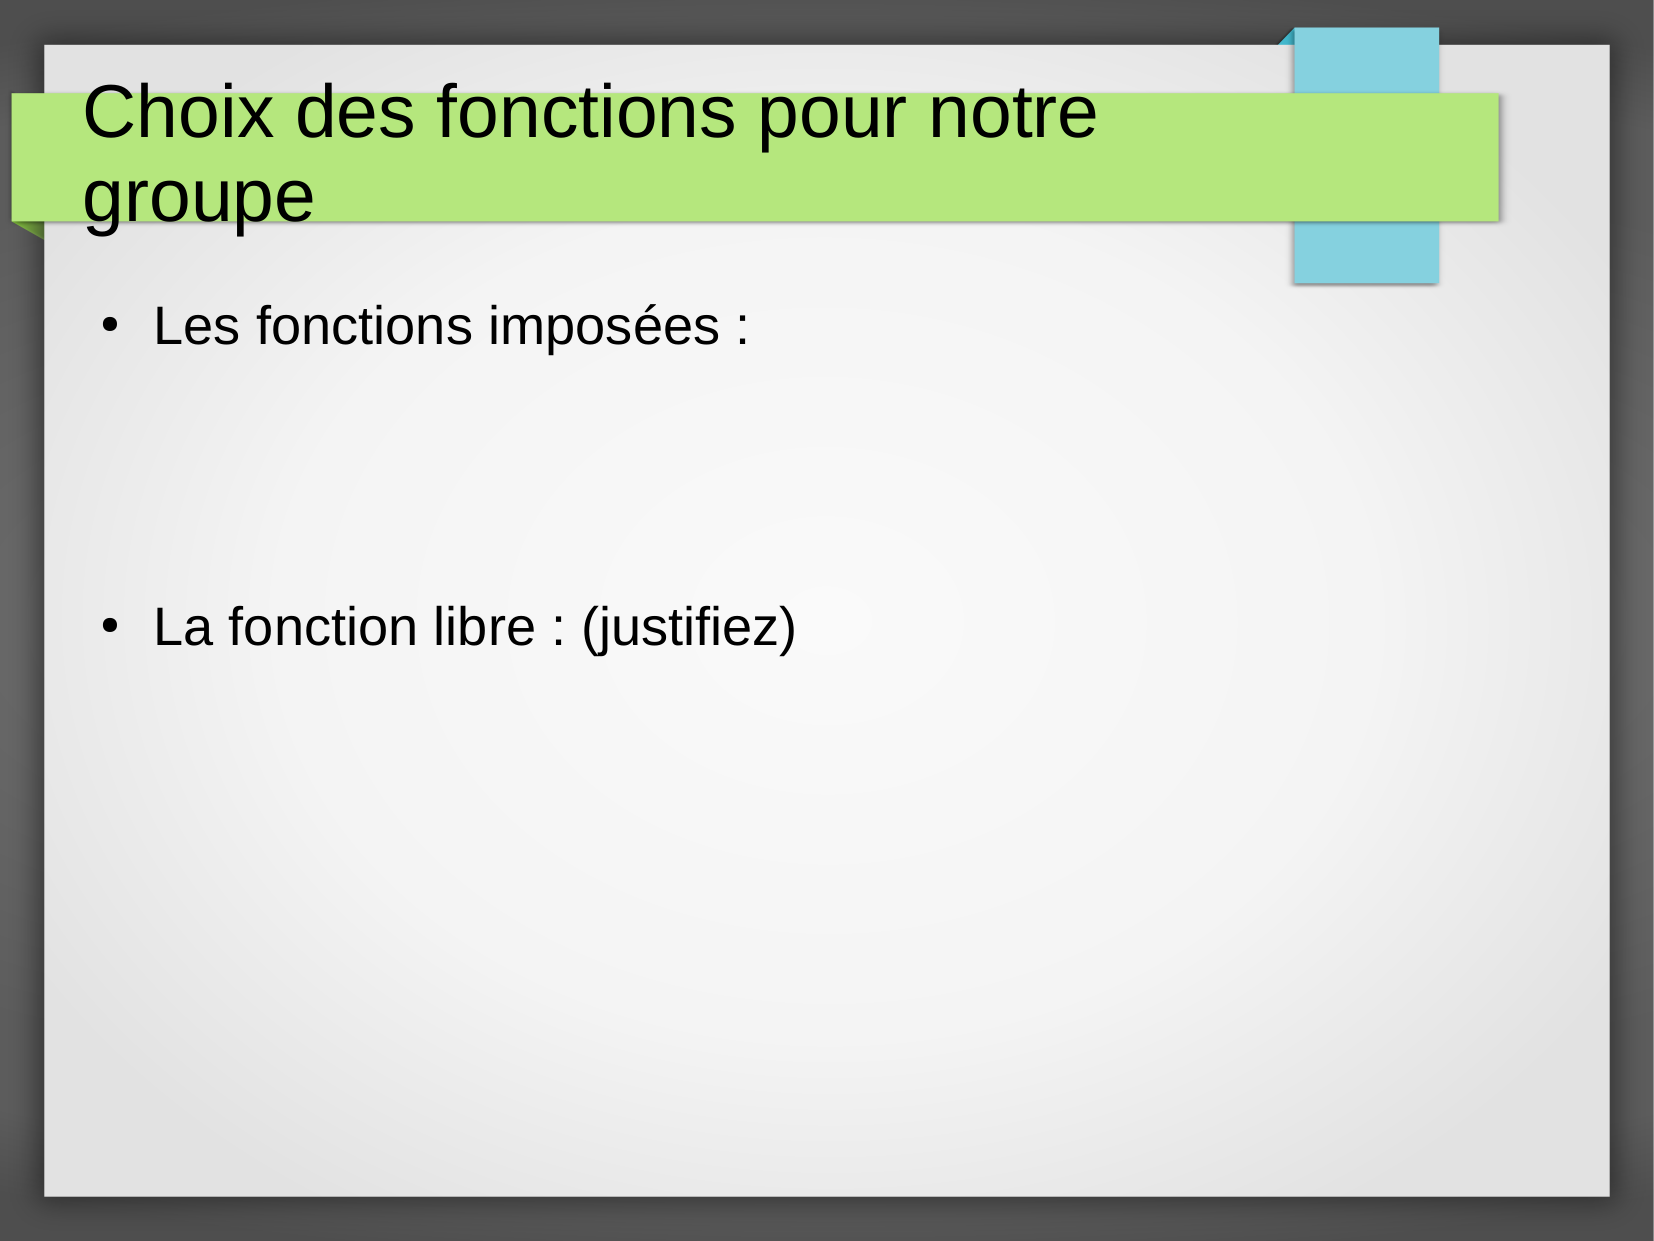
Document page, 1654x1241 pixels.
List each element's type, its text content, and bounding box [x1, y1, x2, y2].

title Choix des fonctions pour notre groupe [82, 69, 1264, 238]
list Les fonctions imposées : La fonction libre : (justifiez) [82, 295, 1571, 1015]
picture [0, 0, 1654, 1241]
